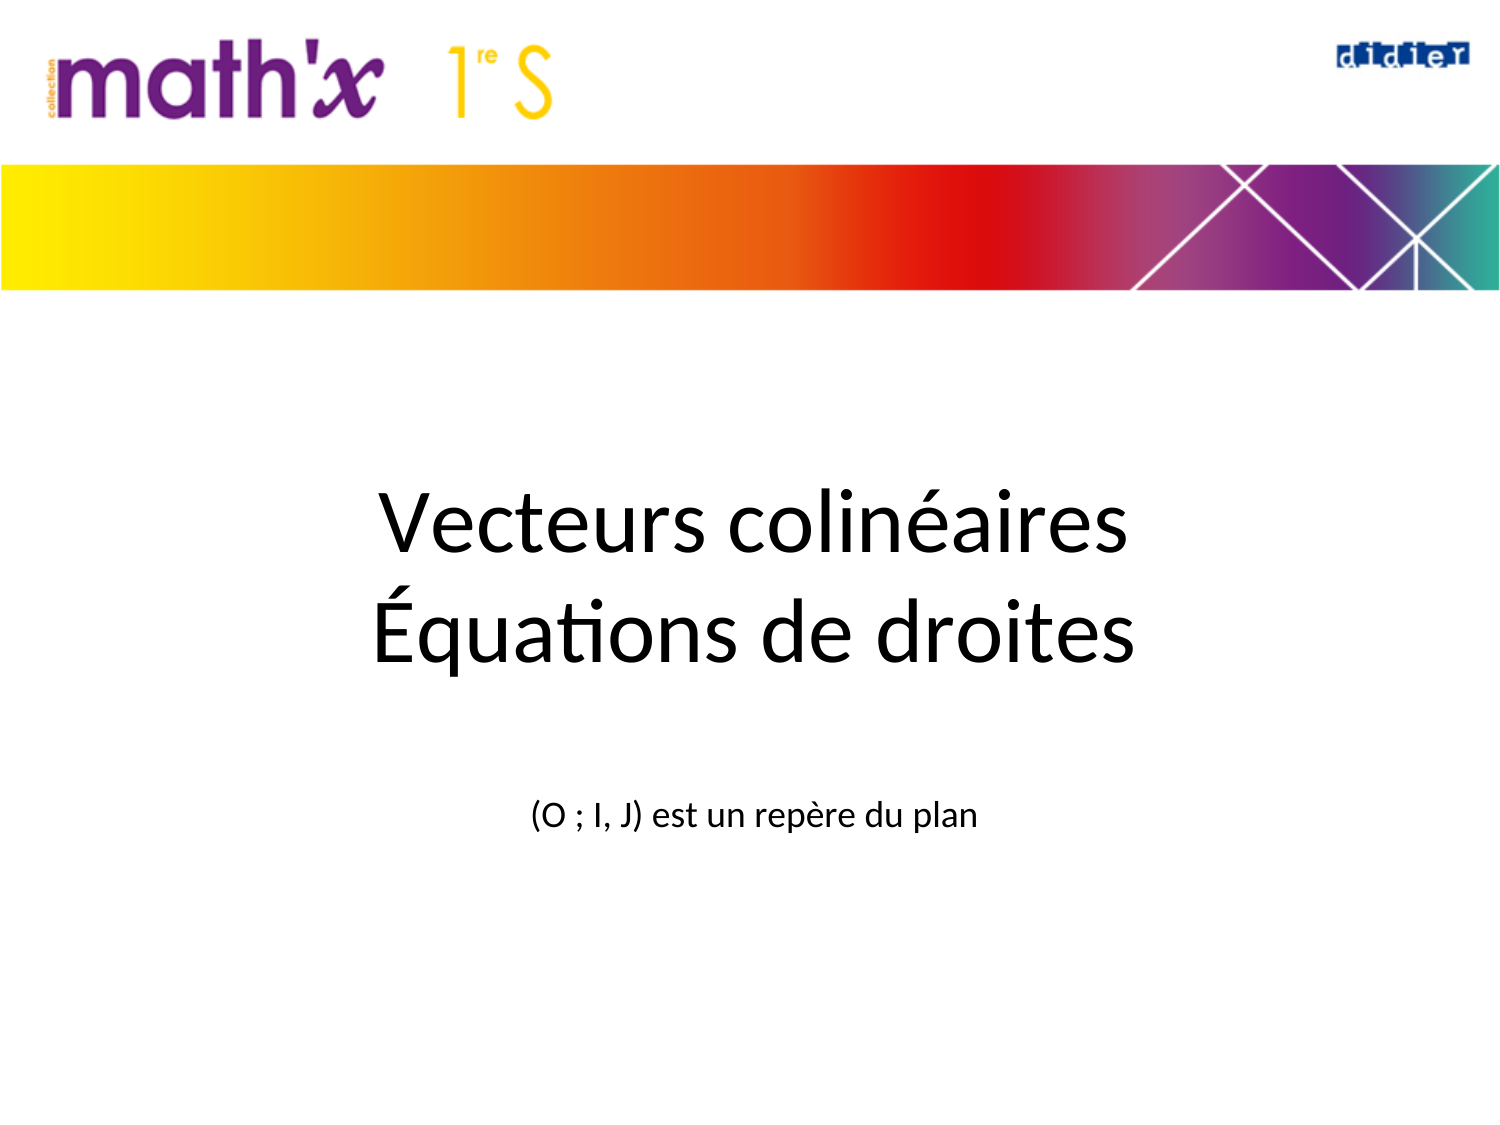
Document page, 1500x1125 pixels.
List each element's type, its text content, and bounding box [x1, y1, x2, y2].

picture [0, 0, 1500, 292]
title Vecteurs colinéaires Équations de droites (O ; I, J) est un repère du plan [117, 452, 1393, 843]
